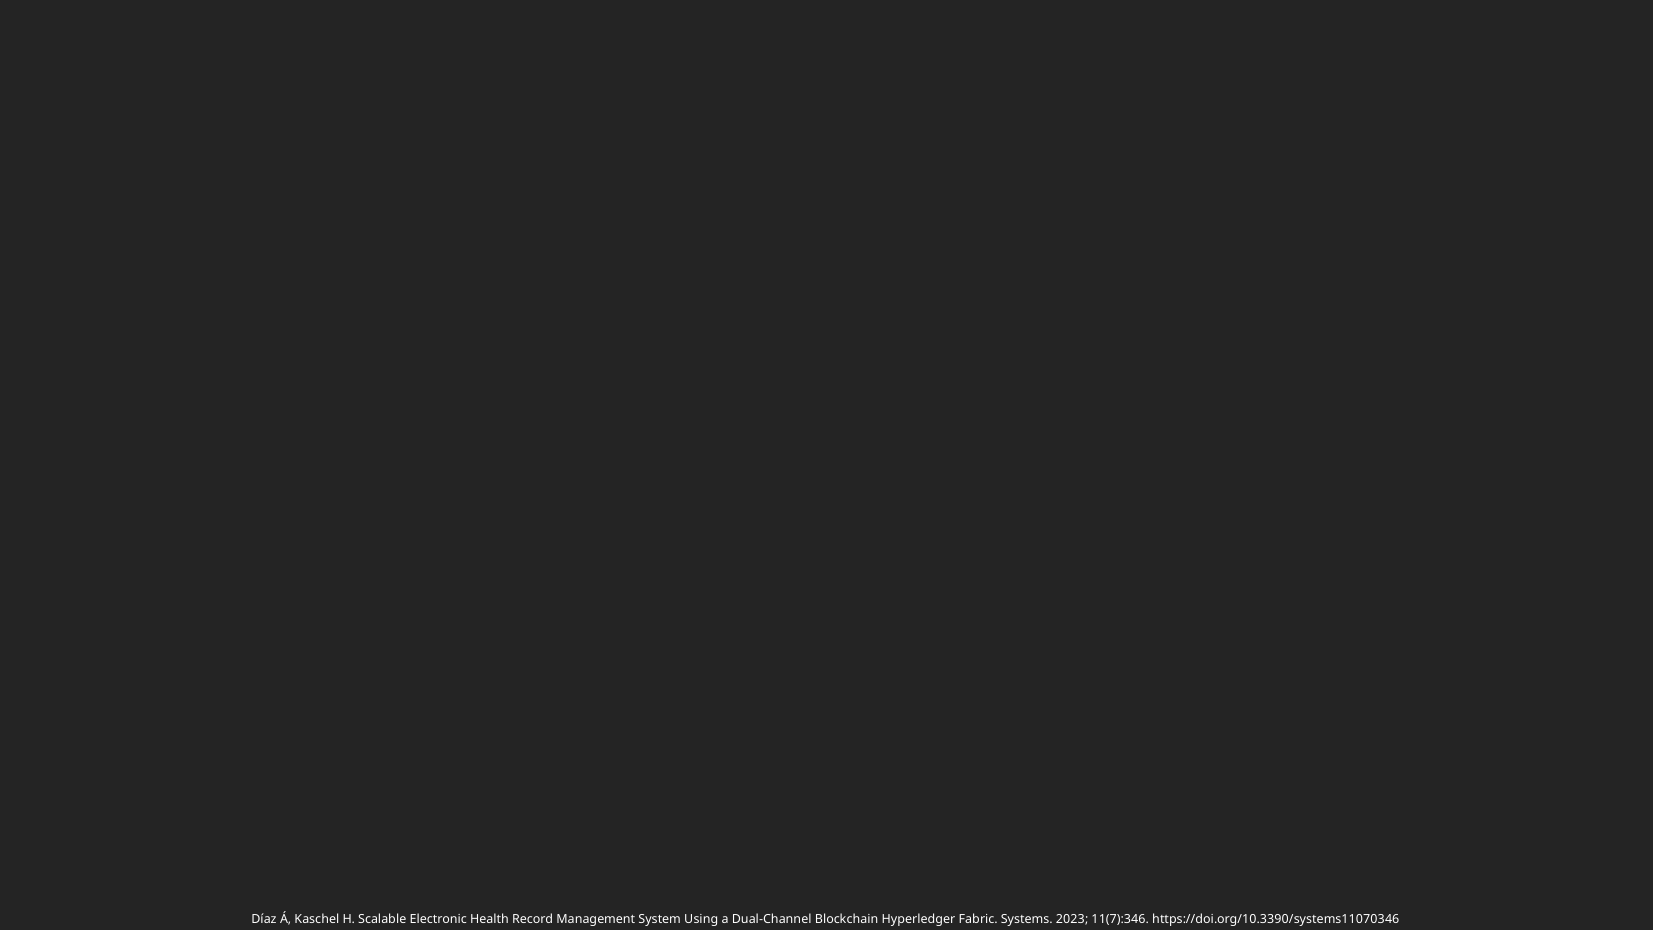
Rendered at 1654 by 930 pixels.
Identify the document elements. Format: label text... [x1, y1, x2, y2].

text_box Díaz Á, Kaschel H. Scalable Electronic Health Record Management System Using a Dual-Channel Blockchain Hyperledger Fabric. Systems. 2023; 11(7):346. https://doi.org/10.3390/systems11070346 [0, 900, 1651, 930]
